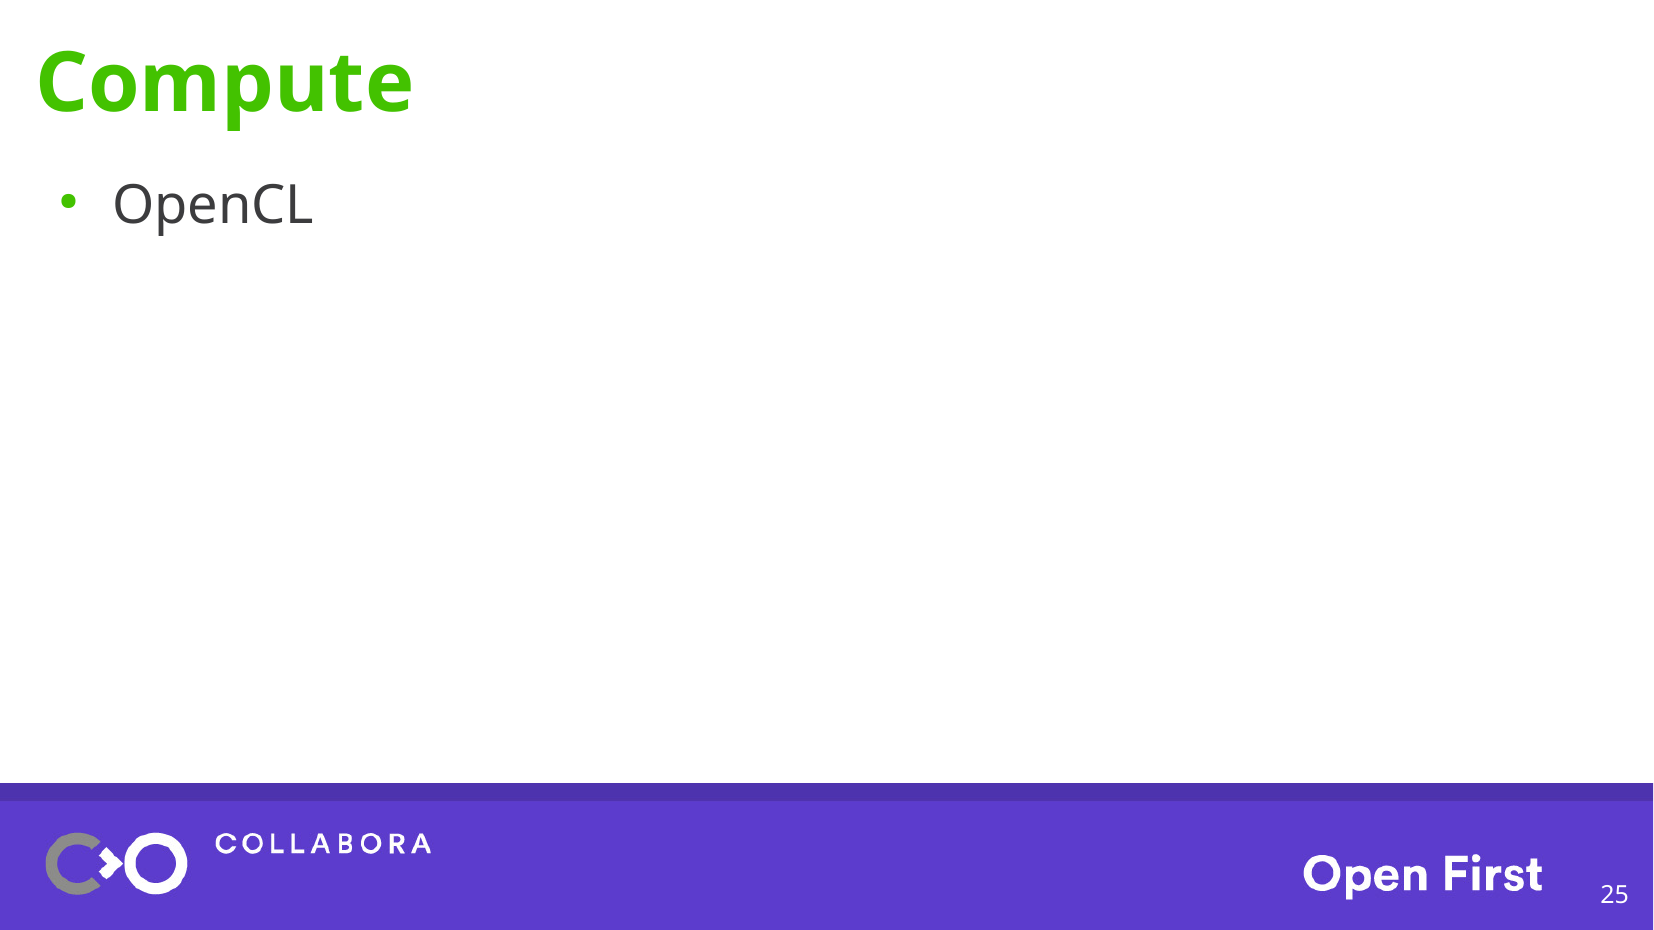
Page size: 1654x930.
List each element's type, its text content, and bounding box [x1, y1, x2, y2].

title Compute [35, 28, 1608, 192]
list OpenCL [41, 160, 1613, 804]
picture [0, 0, 1654, 930]
